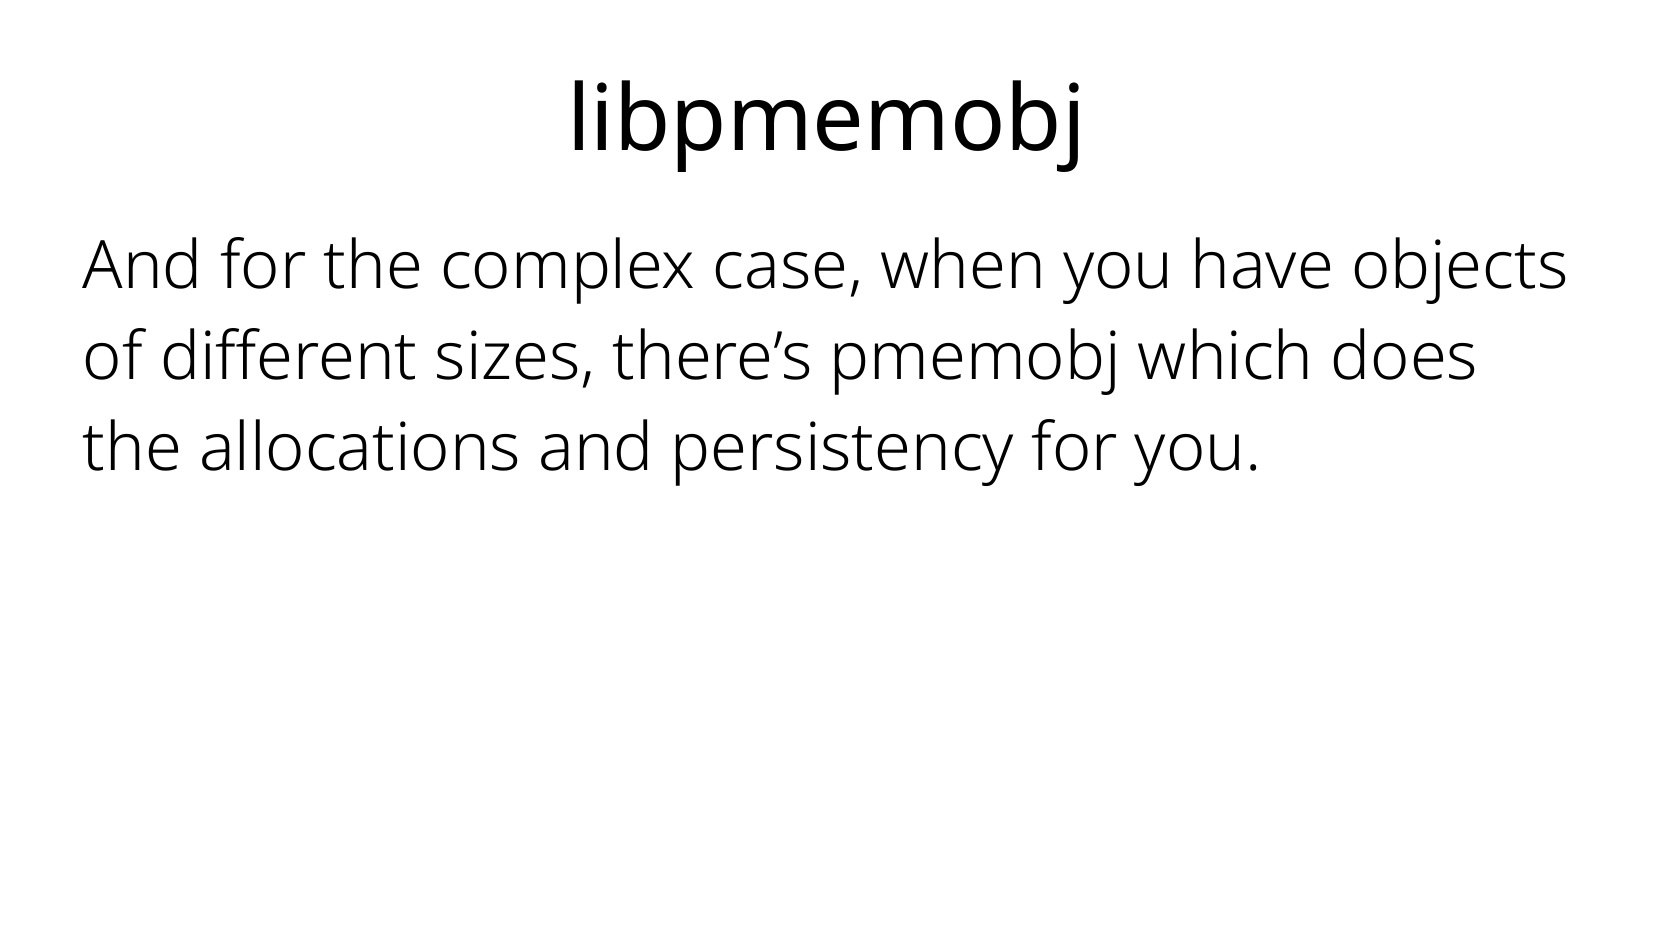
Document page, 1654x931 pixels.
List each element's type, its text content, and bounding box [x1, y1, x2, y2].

list And for the complex case, when you have objects of different sizes, there’s pmemobj which does the allocations and persistency for you. [82, 217, 1571, 758]
title libpmemobj [82, 37, 1571, 193]
